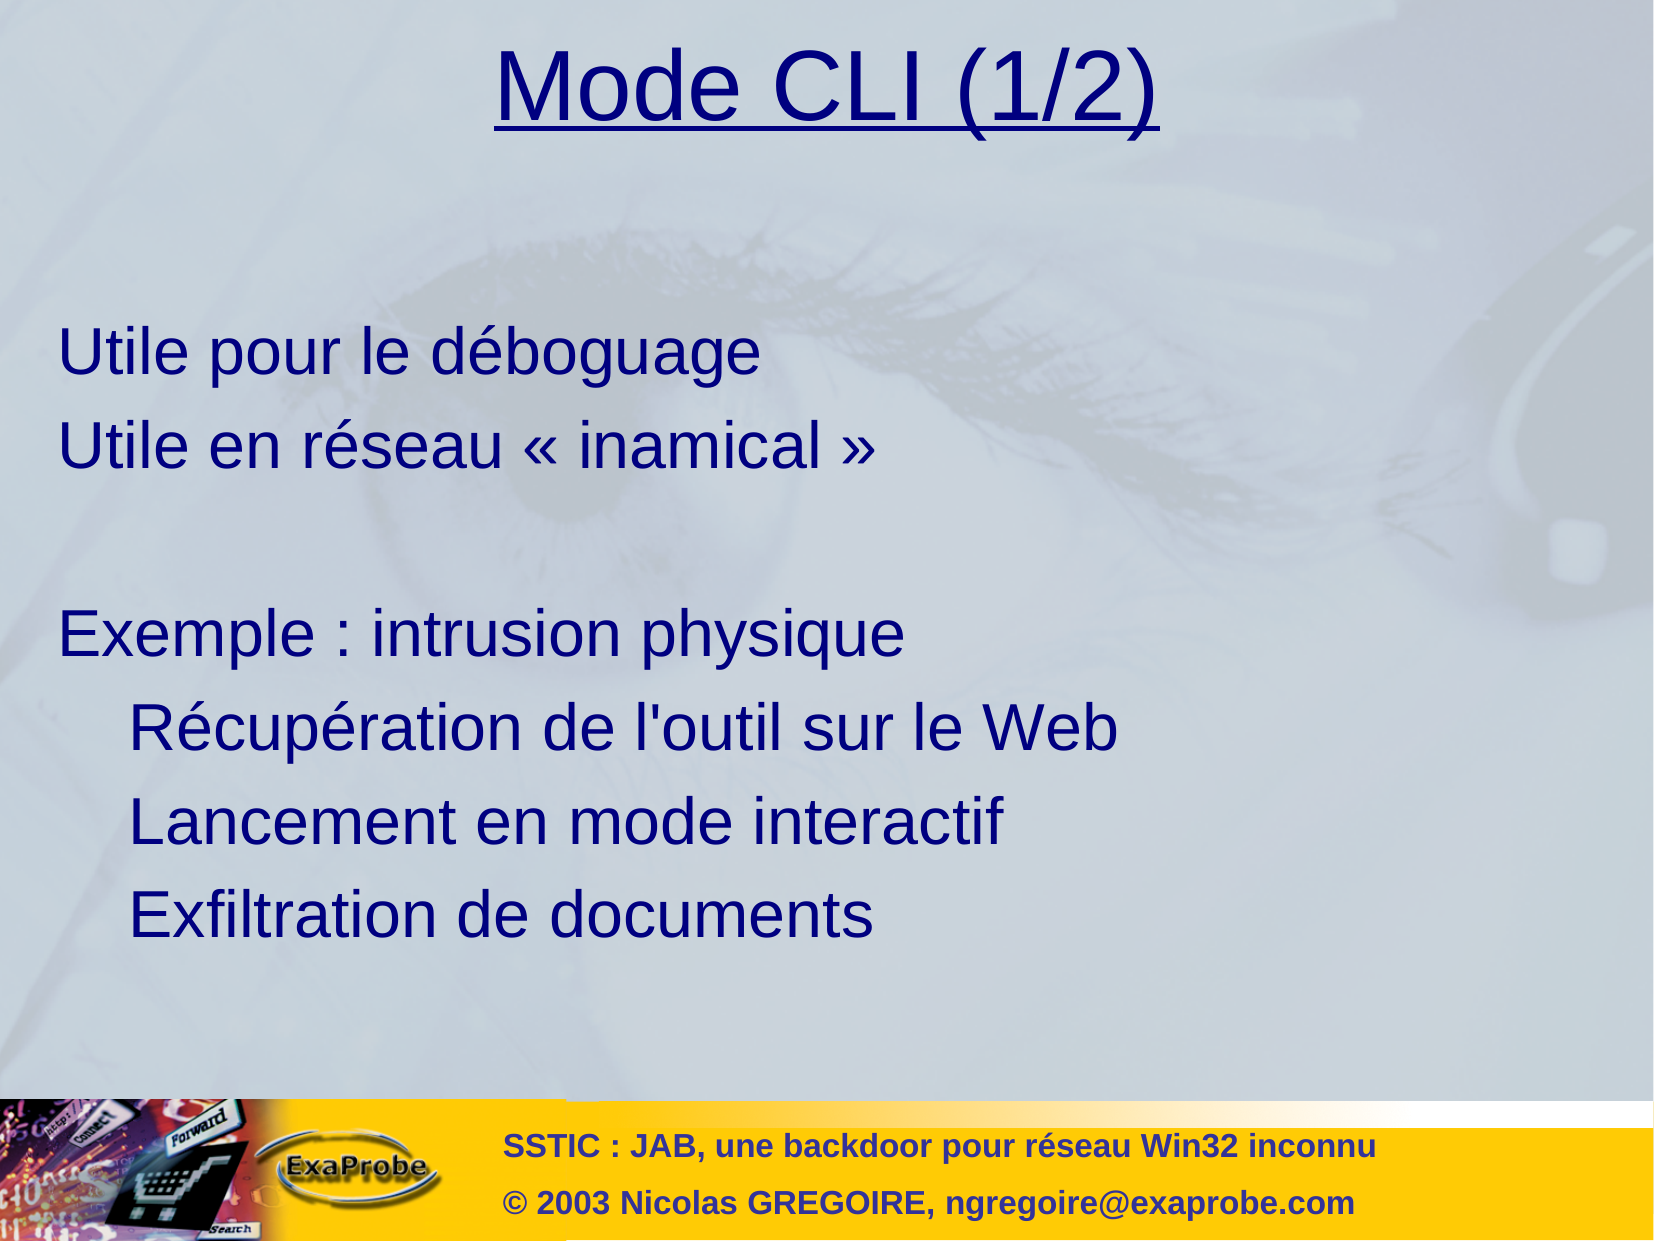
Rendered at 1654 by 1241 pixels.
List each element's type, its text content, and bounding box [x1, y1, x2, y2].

title Mode CLI (1/2) [0, 0, 1654, 167]
subtitle Utile pour le déboguage Utile en réseau « inamical » Exemple : intrusion physique Récupération de l'outil sur le Web Lancement en mode interactif Exfiltration de documents [39, 222, 1623, 1042]
